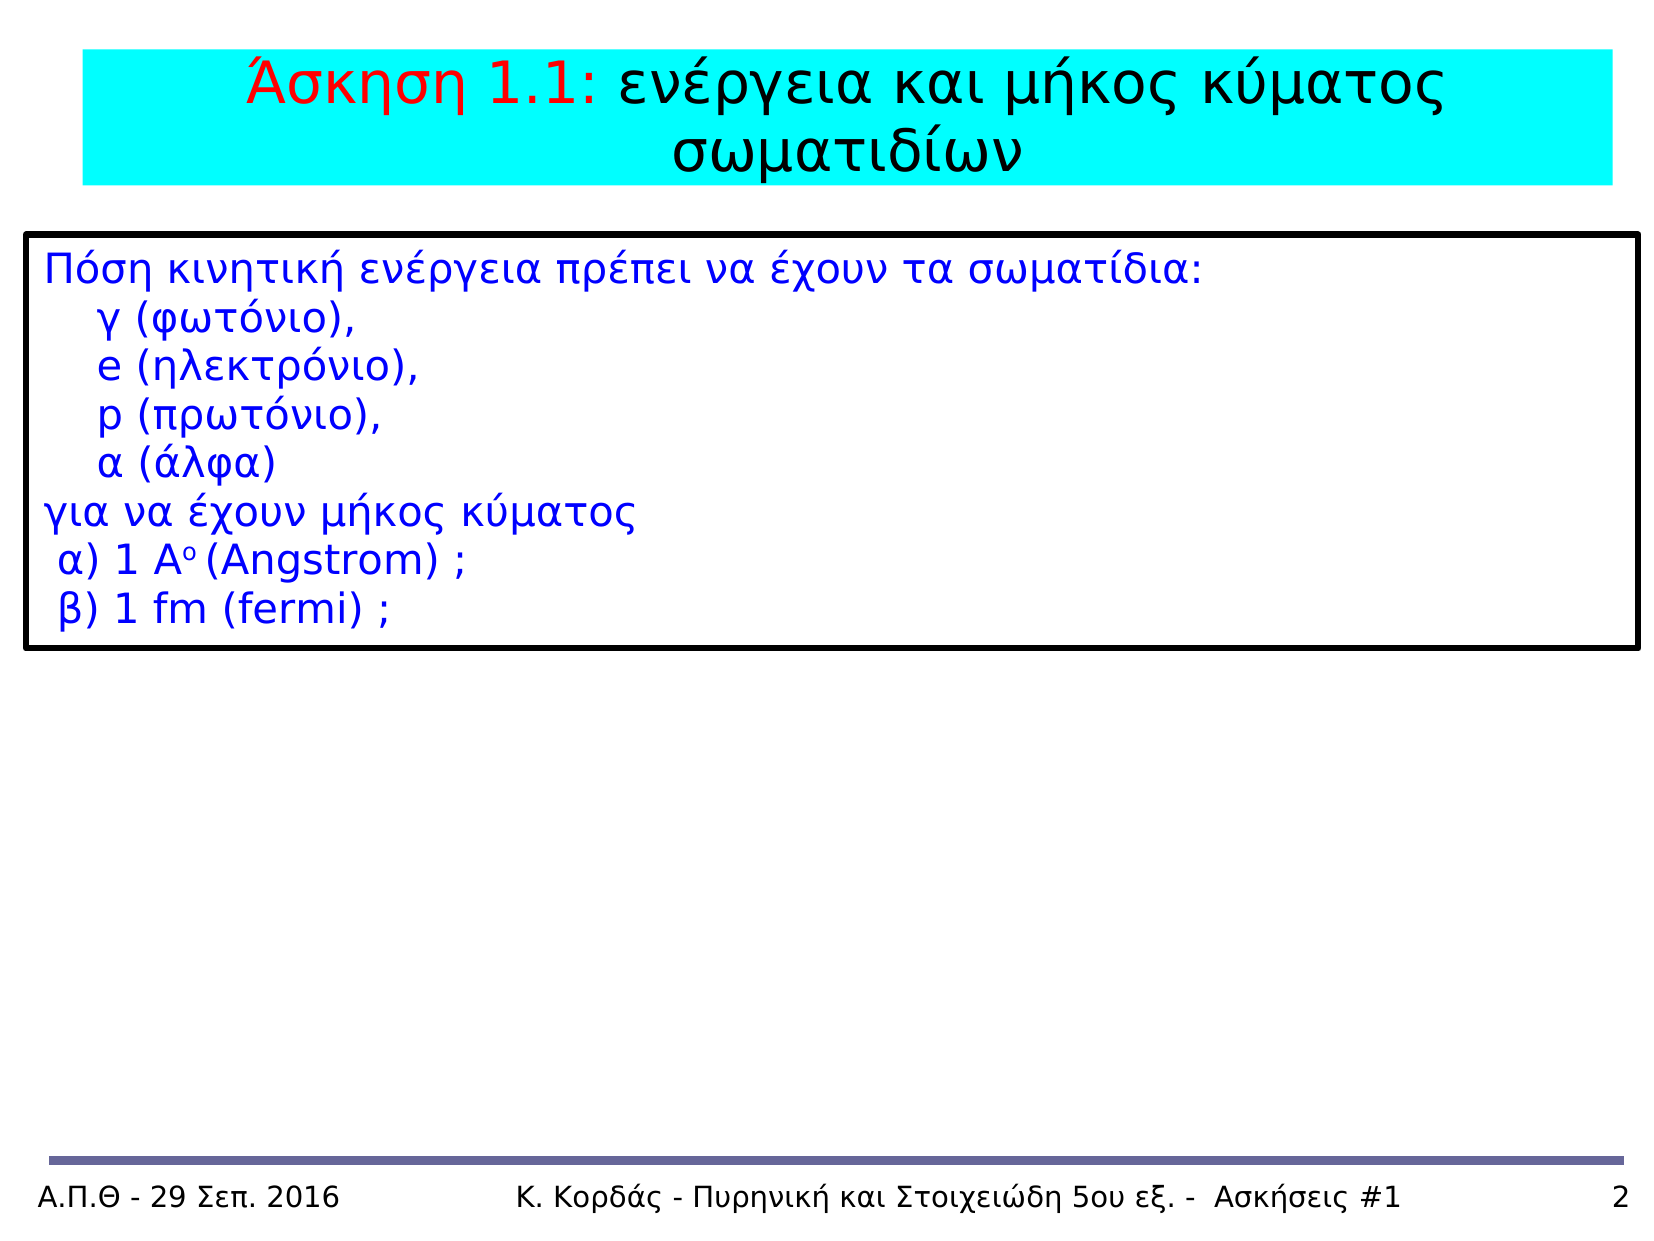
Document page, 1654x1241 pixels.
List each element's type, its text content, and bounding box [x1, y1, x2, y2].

title Άσκηση 1.1: ενέργεια και μήκος κύματος σωματιδίων [82, 49, 1613, 186]
text_box Πόση κινητική ενέργεια πρέπει να έχουν τα σωματίδια: γ (φωτόνιο), e (ηλεκτρόνιο), p (πρωτόνιο), α (άλφα) για να έχουν μήκος κύματος α) 1 Αο (Αngstrom) ; β) 1 fm (fermi) ; [25, 234, 1639, 649]
